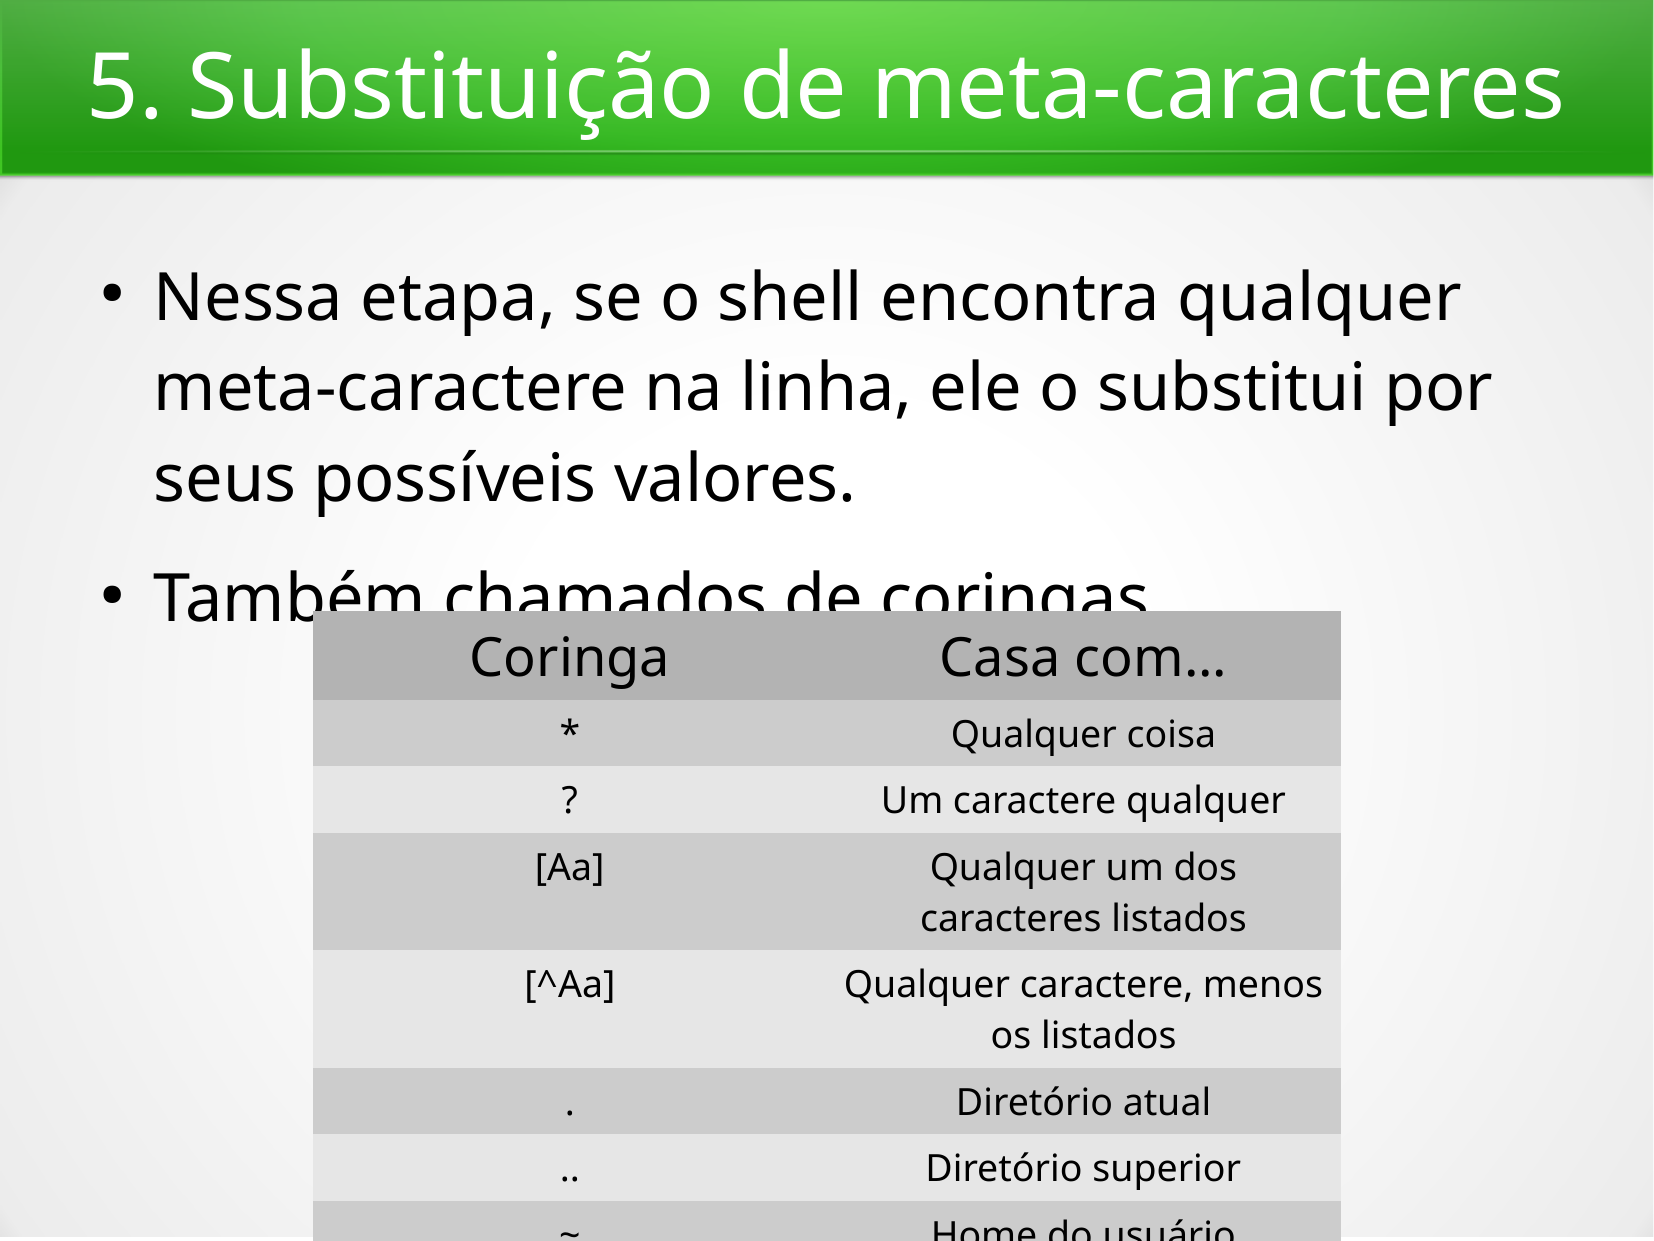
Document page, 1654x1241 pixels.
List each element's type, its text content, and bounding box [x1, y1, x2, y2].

table_cell Home do usuário [827, 1201, 1341, 1241]
table_cell Diretório atual [827, 1068, 1341, 1134]
table_cell ? [313, 766, 827, 833]
table_cell * [313, 700, 827, 766]
table_cell Qualquer caractere, menos os listados [827, 950, 1341, 1068]
picture [0, 0, 1654, 1237]
table_cell [Aa] [313, 833, 827, 950]
table_header Coringa [313, 611, 827, 700]
table_header Casa com... [827, 611, 1341, 700]
list Nessa etapa, se o shell encontra qualquer meta-caractere na linha, ele o substitui por seus possíveis valores. Também chamados de coringas [82, 248, 1571, 969]
table_cell .. [313, 1134, 827, 1201]
table_cell . [313, 1068, 827, 1134]
table_cell Qualquer um dos caracteres listados [827, 833, 1341, 950]
table_cell [^Aa] [313, 950, 827, 1068]
title 5. Substituição de meta-caracteres [82, 11, 1571, 154]
table_cell Um caractere qualquer [827, 766, 1341, 833]
table_cell Qualquer coisa [827, 700, 1341, 766]
table_cell ~ [313, 1201, 827, 1241]
table_cell Diretório superior [827, 1134, 1341, 1201]
